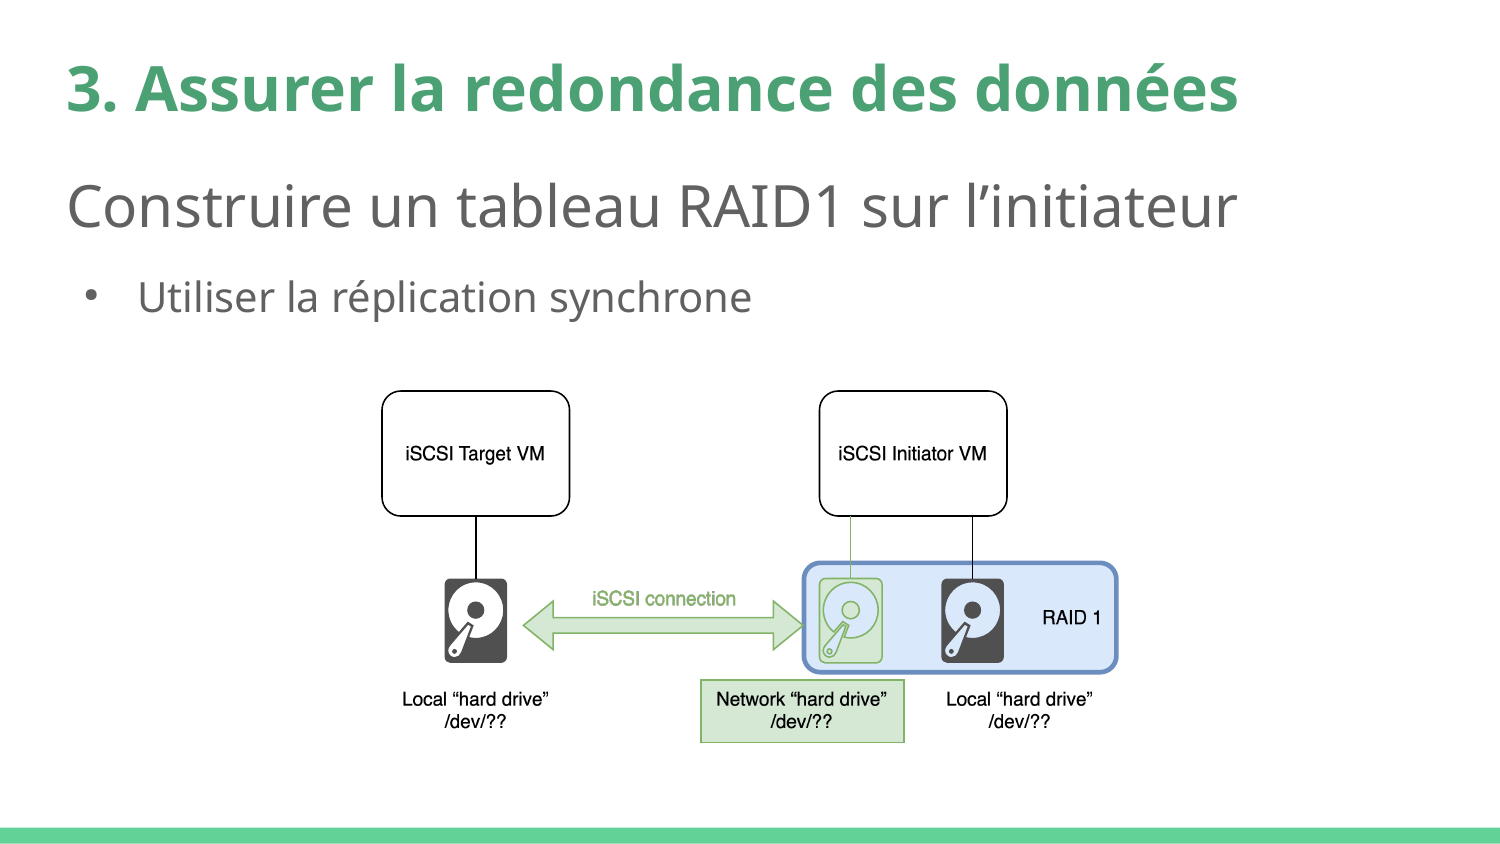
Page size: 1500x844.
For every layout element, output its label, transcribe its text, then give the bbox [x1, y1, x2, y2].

list Construire un tableau RAID1 sur l’initiateur Utiliser la réplication synchrone [51, 144, 1447, 296]
picture [380, 389, 1120, 745]
title 3. Assurer la redondance des données [51, 23, 1449, 117]
